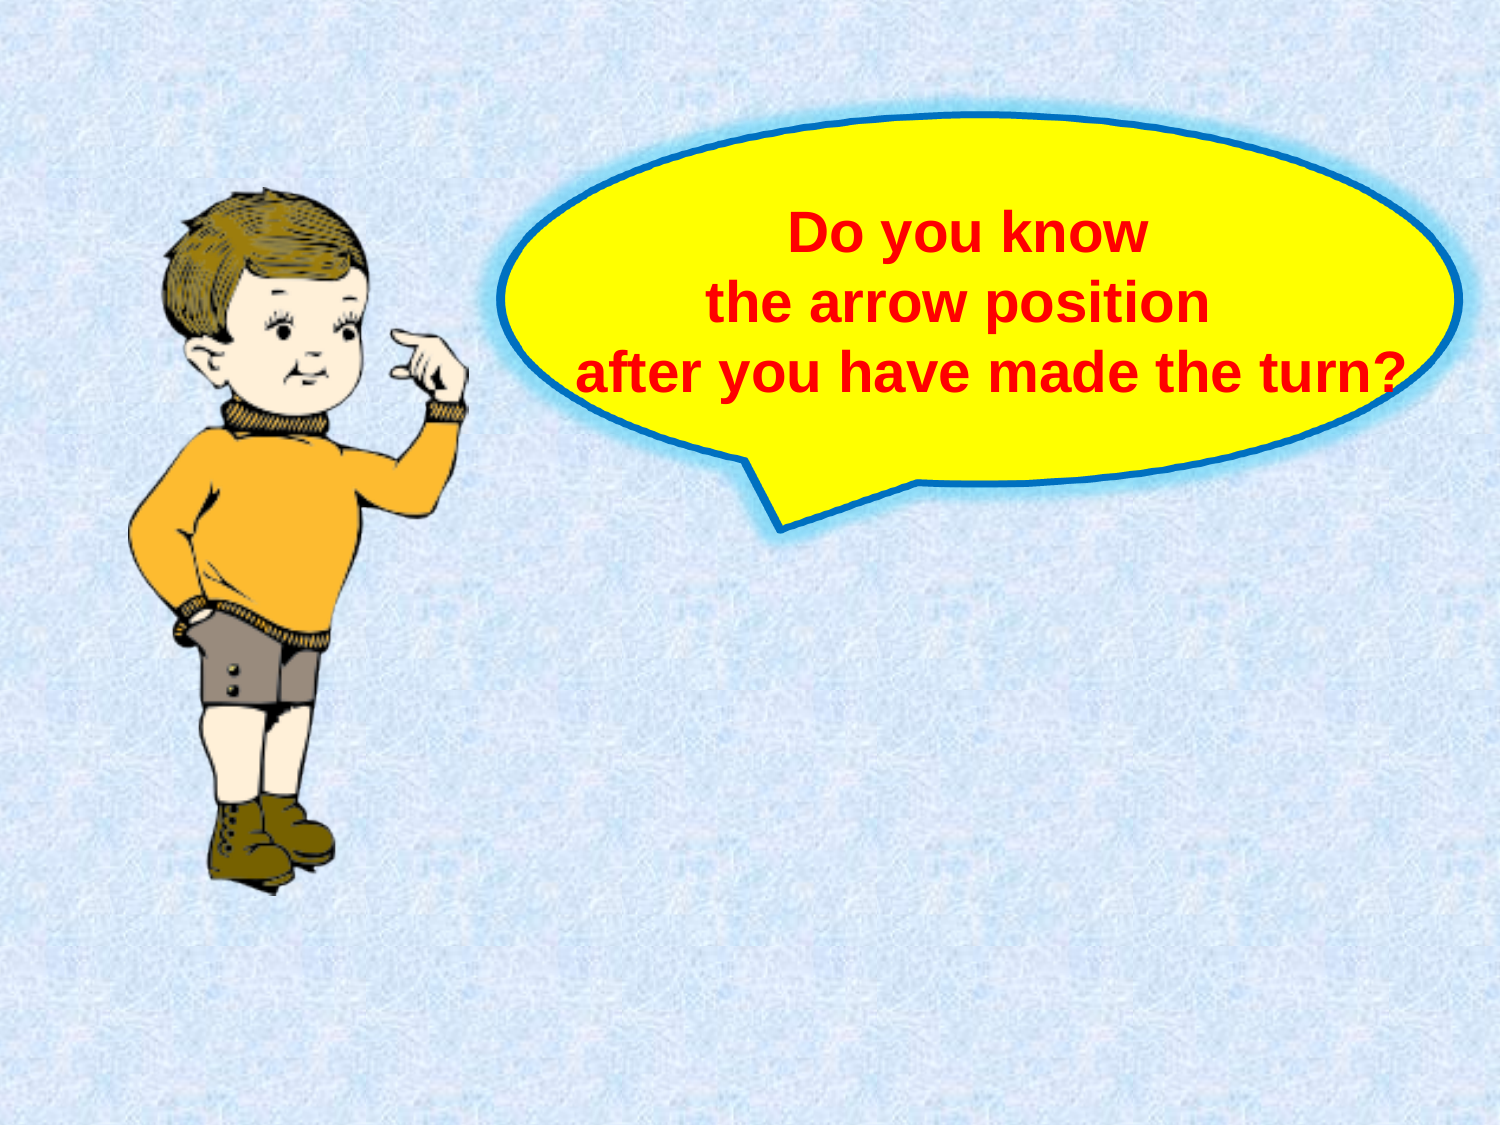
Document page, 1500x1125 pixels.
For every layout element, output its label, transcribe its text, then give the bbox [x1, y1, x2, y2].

text_box Do you know the arrow position after you have made the turn? [561, 186, 1434, 413]
picture [0, 0, 1500, 1125]
